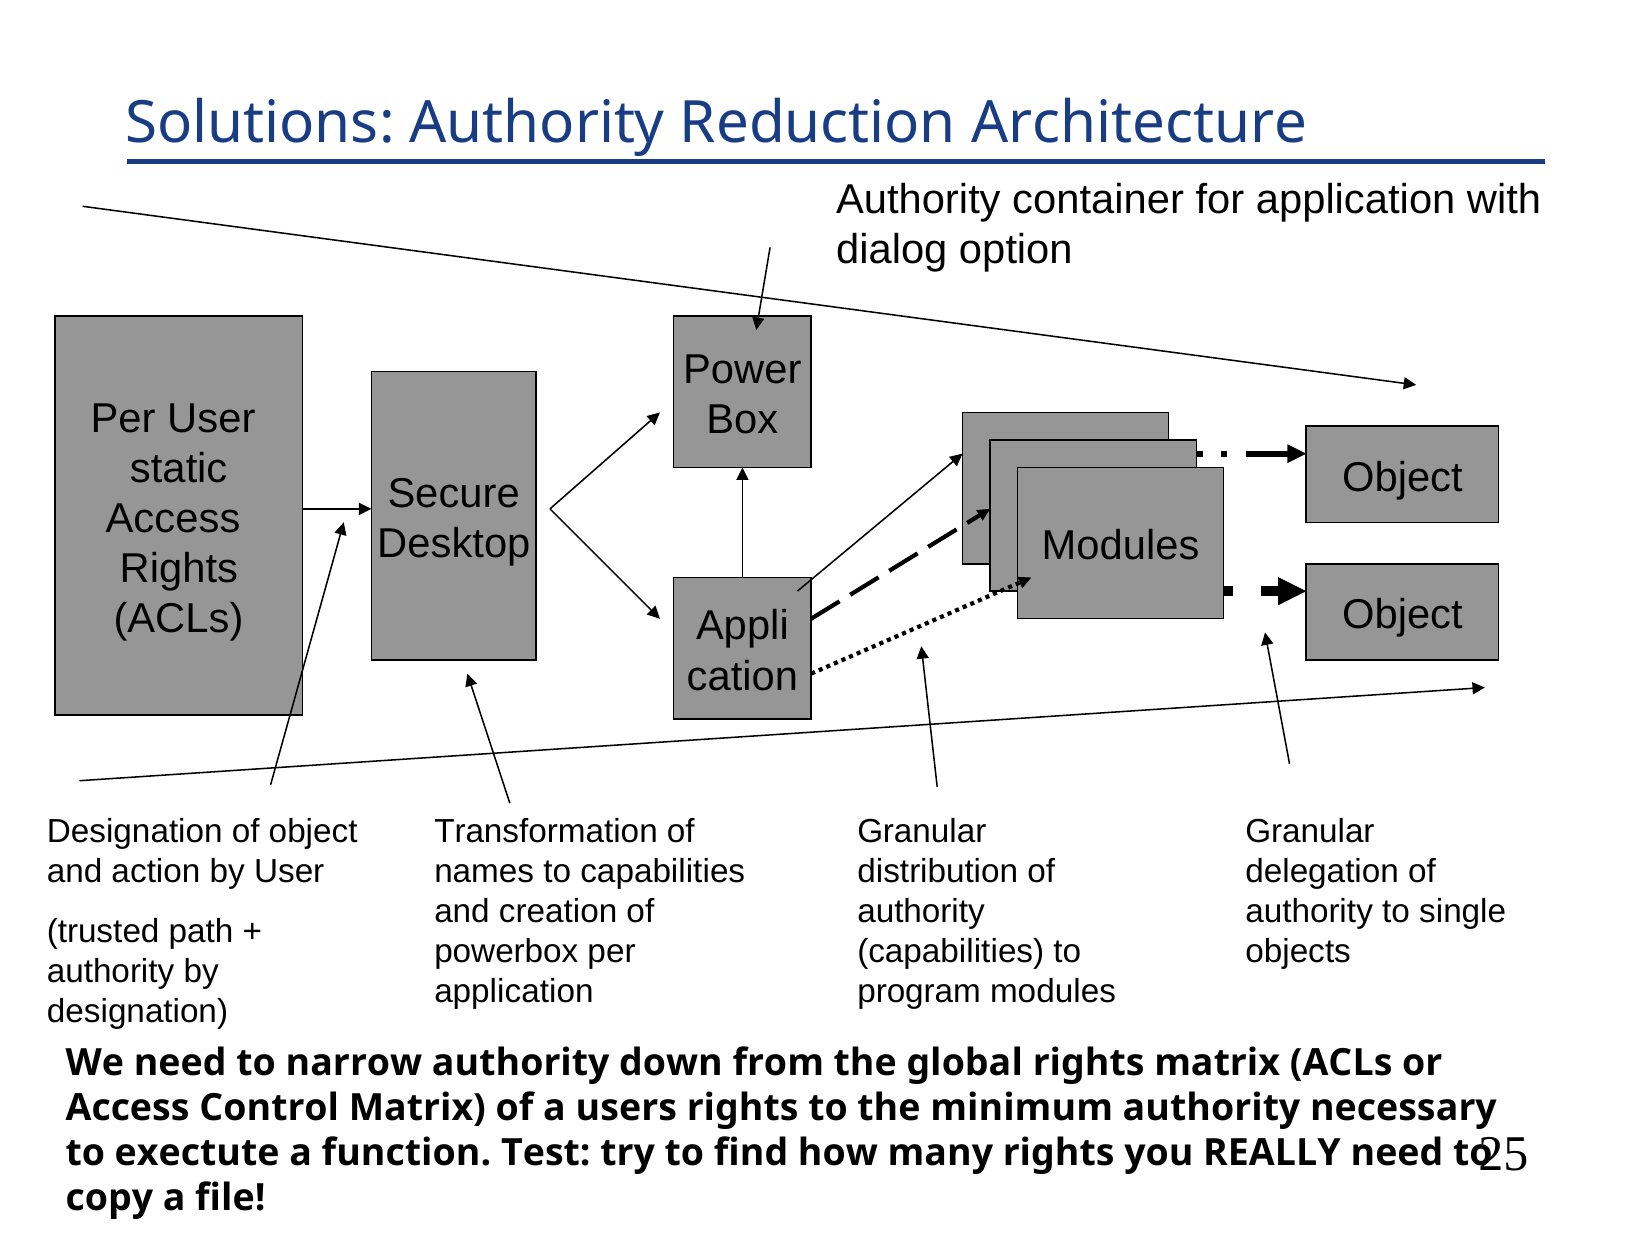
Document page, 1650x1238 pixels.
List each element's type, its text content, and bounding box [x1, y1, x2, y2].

text_box Object [1306, 563, 1499, 660]
text_box Designation of object and action by User (trusted path + authority by designation) [30, 800, 392, 1038]
text_box Secure Desktop [371, 371, 537, 660]
text_box Object [1306, 426, 1499, 523]
text_box Appli cation [673, 577, 812, 720]
text_box Authority container for application with dialog option [819, 163, 1590, 281]
text_box Modules [962, 412, 1169, 564]
text_box Power Box [673, 316, 812, 468]
text_box Per User static Access Rights (ACLs) [54, 316, 303, 716]
text_box Granular delegation of authority to single objects [1228, 800, 1540, 978]
text_box Modules [1017, 467, 1224, 619]
text_box We need to narrow authority down from the global rights matrix (ACLs or Access Control Matrix) of a users rights to the minimum authority necessary to exectute a function. Test: try to find how many rights you REALLY need to copy a file! [65, 1037, 1542, 1218]
text_box Transformation of names to capabilities and creation of powerbox per application [417, 800, 812, 1017]
text_box Modules [990, 440, 1197, 592]
text_box Granular distribution of authority (capabilities) to program modules [840, 800, 1169, 1017]
title Solutions: Authority Reduction Architecture [125, 0, 1546, 155]
